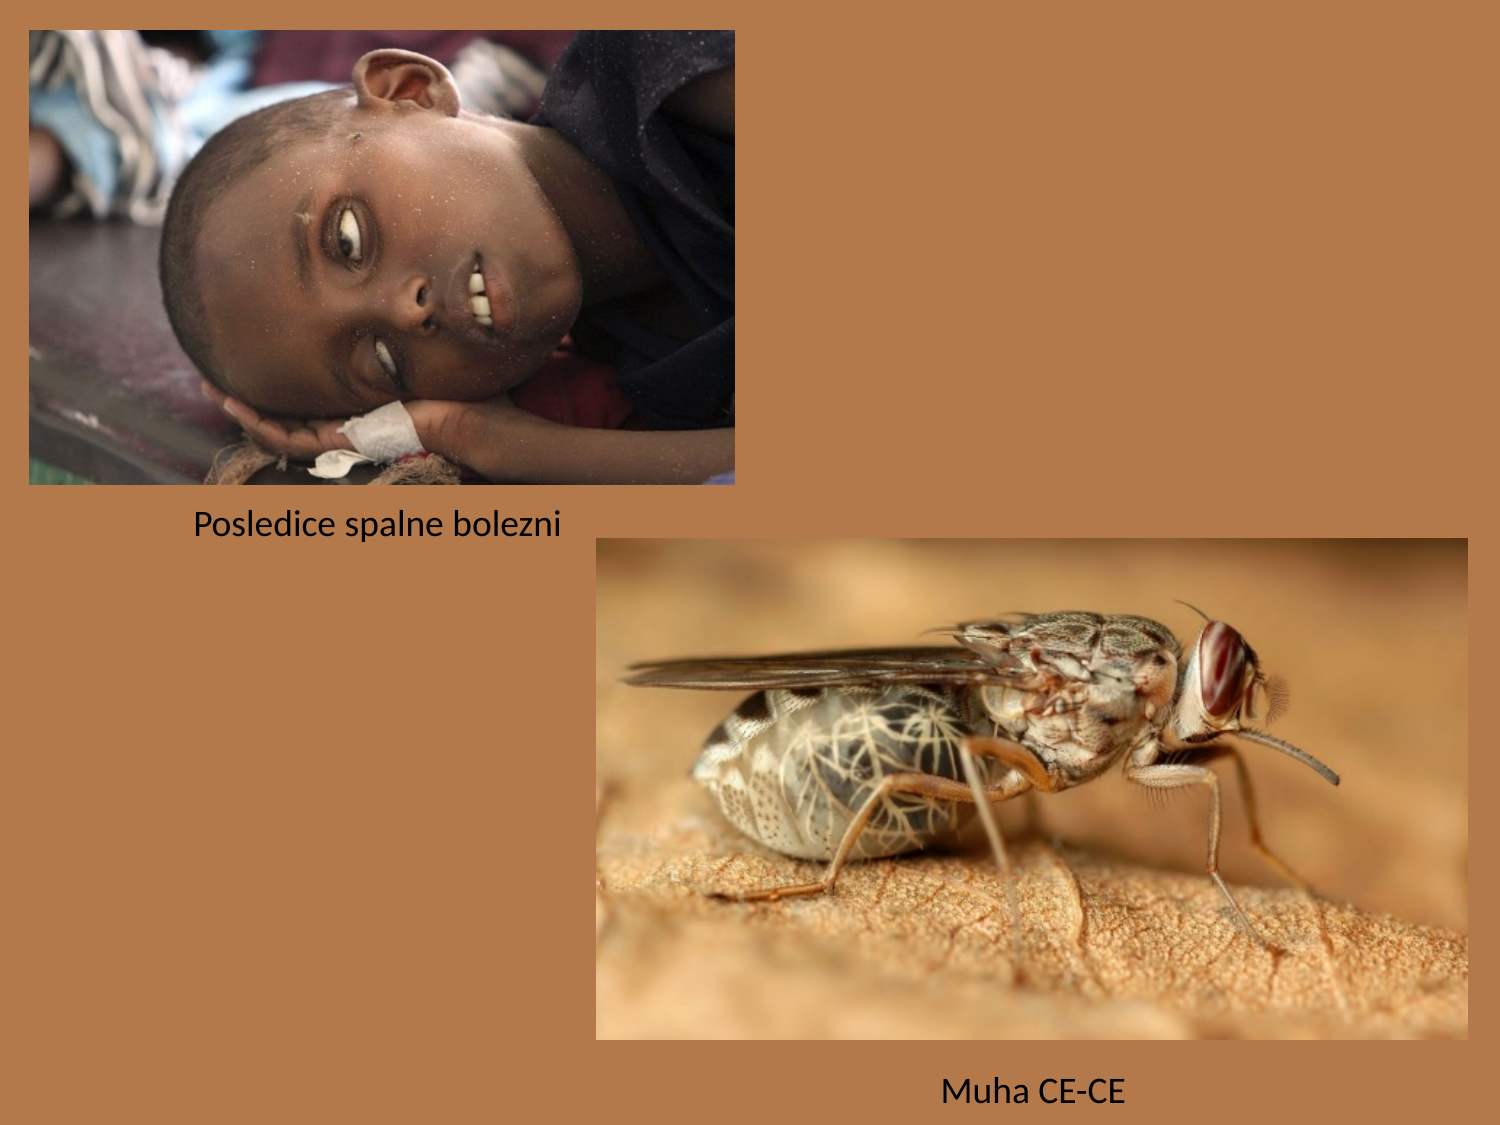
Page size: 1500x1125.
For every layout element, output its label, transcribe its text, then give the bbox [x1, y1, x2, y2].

text_box Muha CE-CE [596, 1058, 1471, 1119]
picture [29, 30, 735, 485]
text_box Posledice spalne bolezni [29, 491, 727, 552]
picture [596, 538, 1468, 1040]
